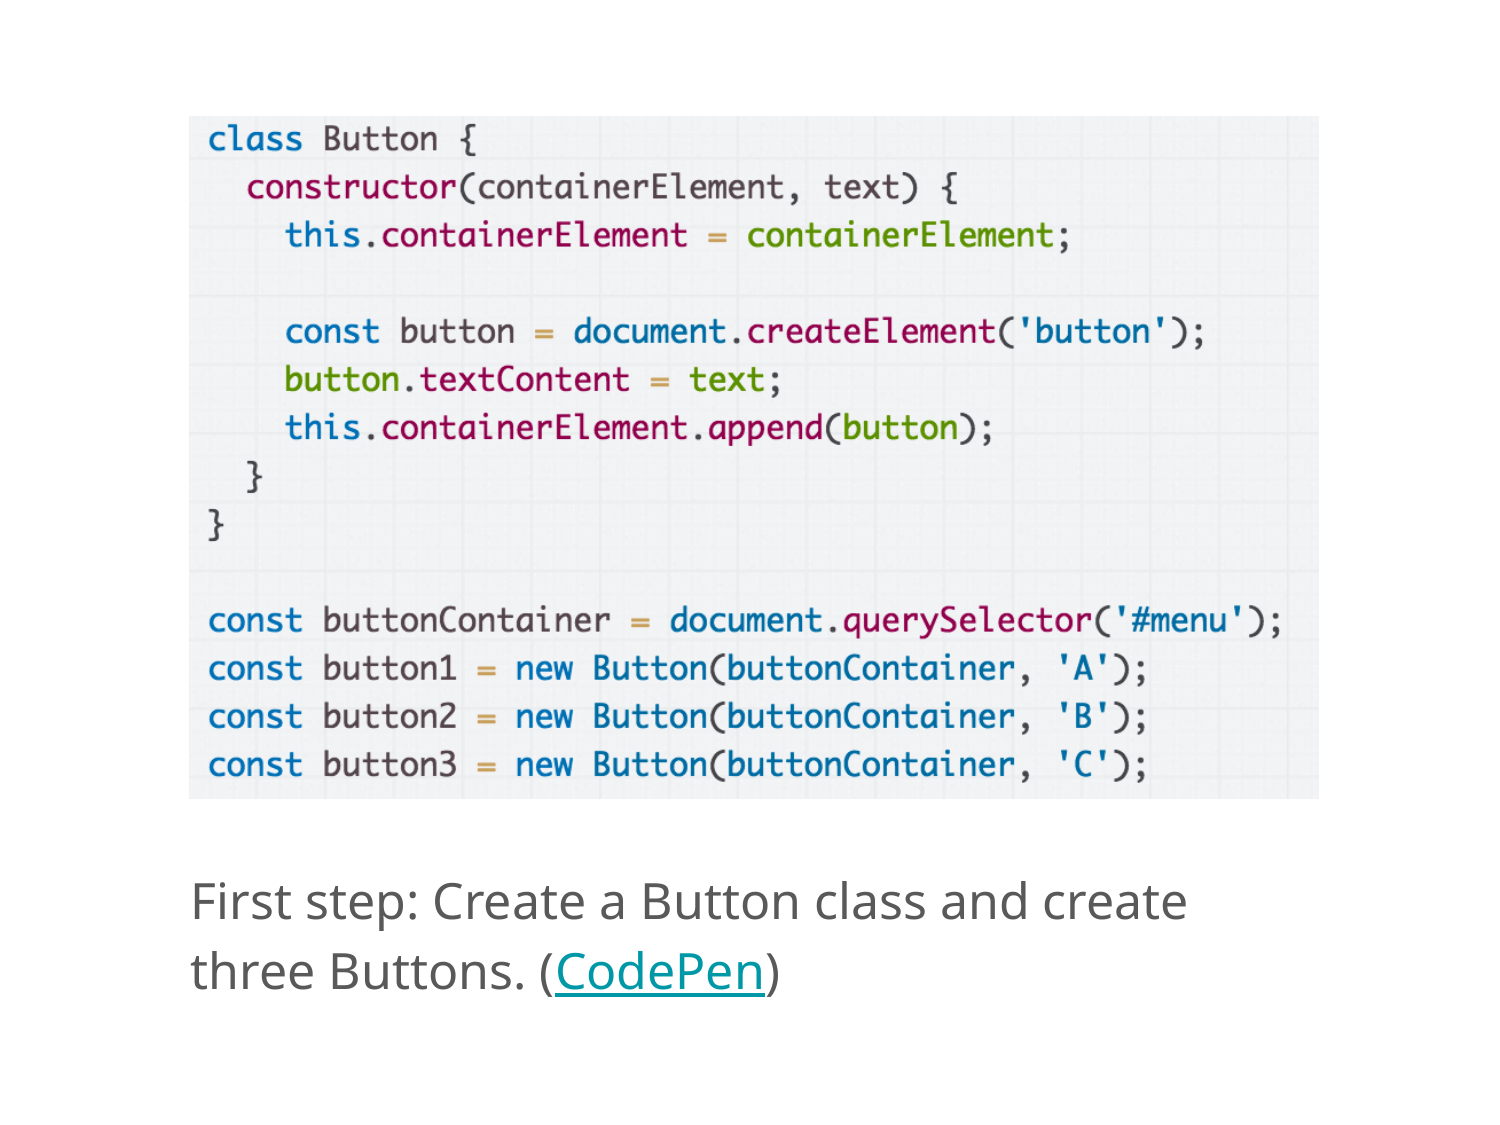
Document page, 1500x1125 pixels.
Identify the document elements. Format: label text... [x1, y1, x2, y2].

list First step: Create a Button class and create three Buttons. (CodePen) [175, 845, 1281, 1039]
picture [189, 116, 1319, 799]
